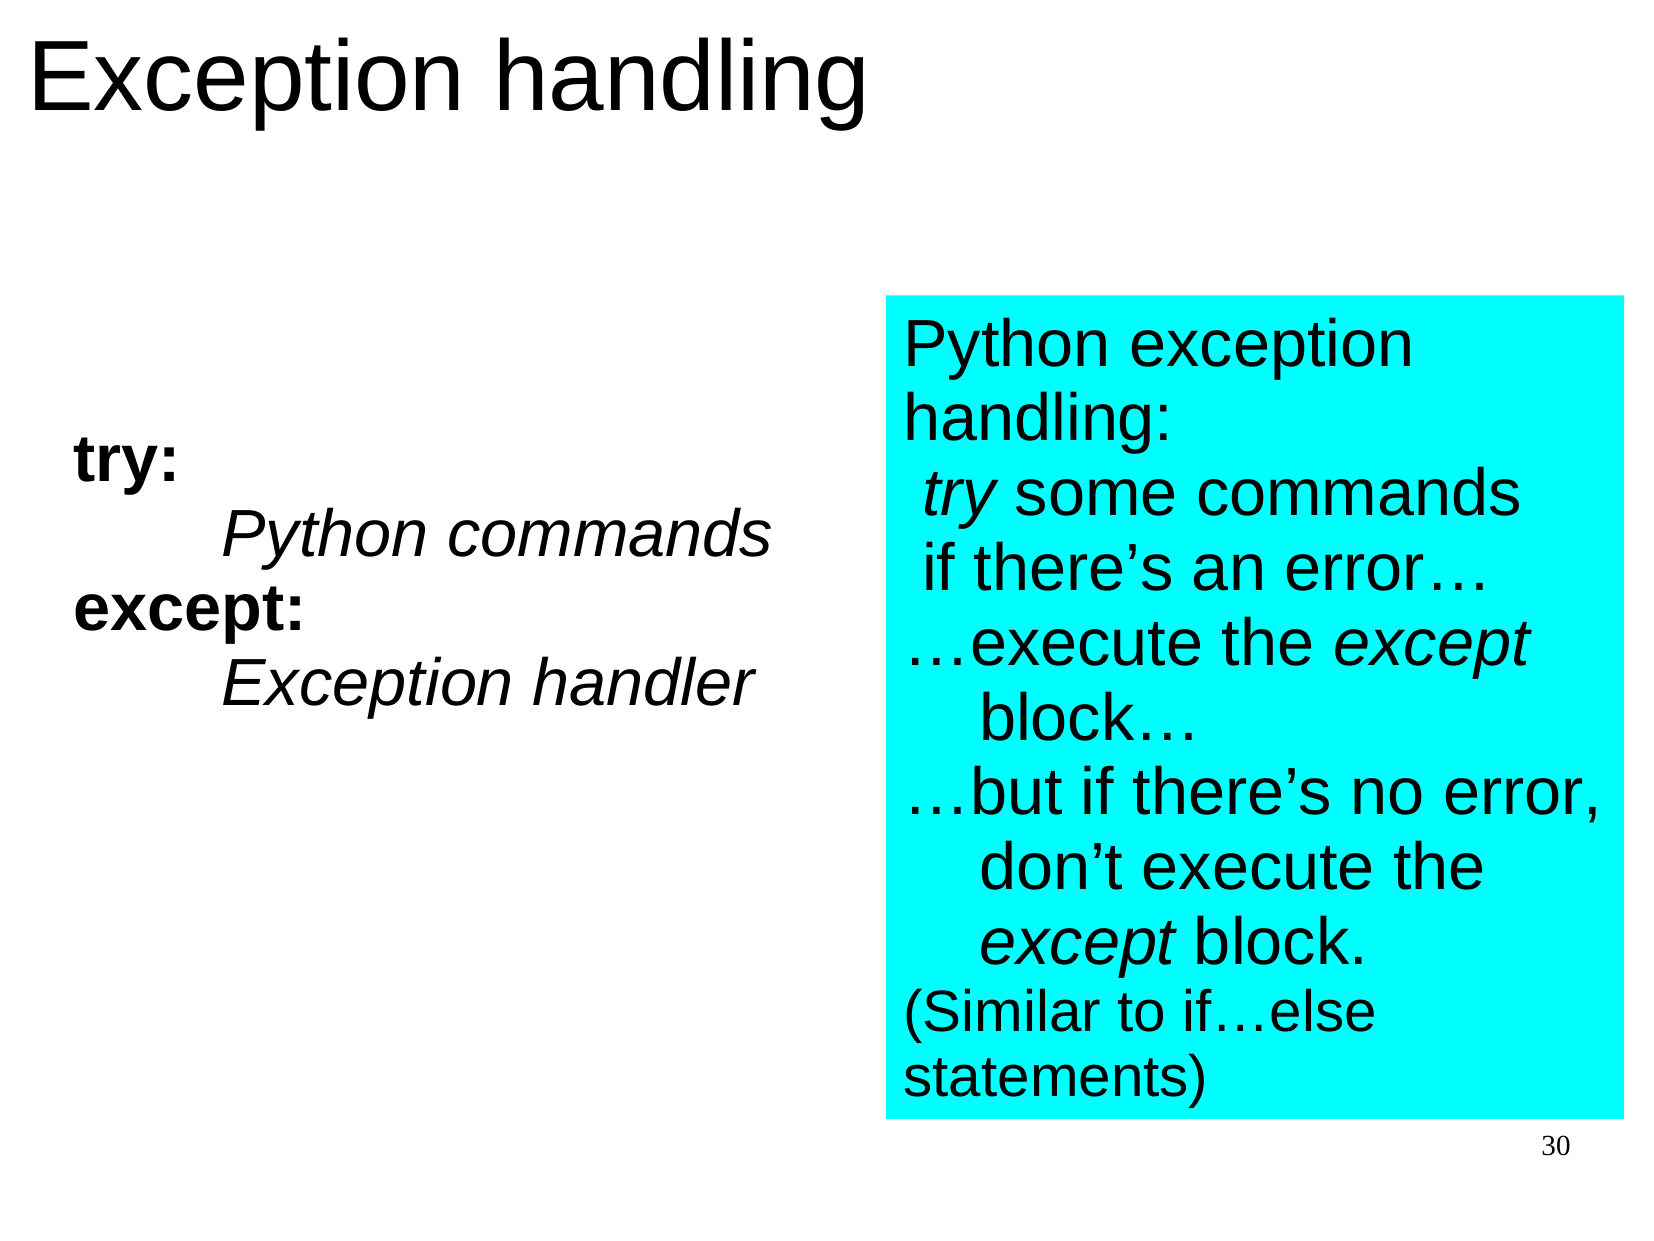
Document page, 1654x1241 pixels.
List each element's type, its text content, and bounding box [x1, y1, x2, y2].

text_box try: Python commands except: Exception handler [59, 413, 789, 728]
text_box Python exception handling: try some commands if there’s an error… …execute the except block… …but if there’s no error, don’t execute the except block. (Similar to if…else statements) [885, 295, 1625, 1119]
text_box Exception handling [12, 12, 887, 139]
